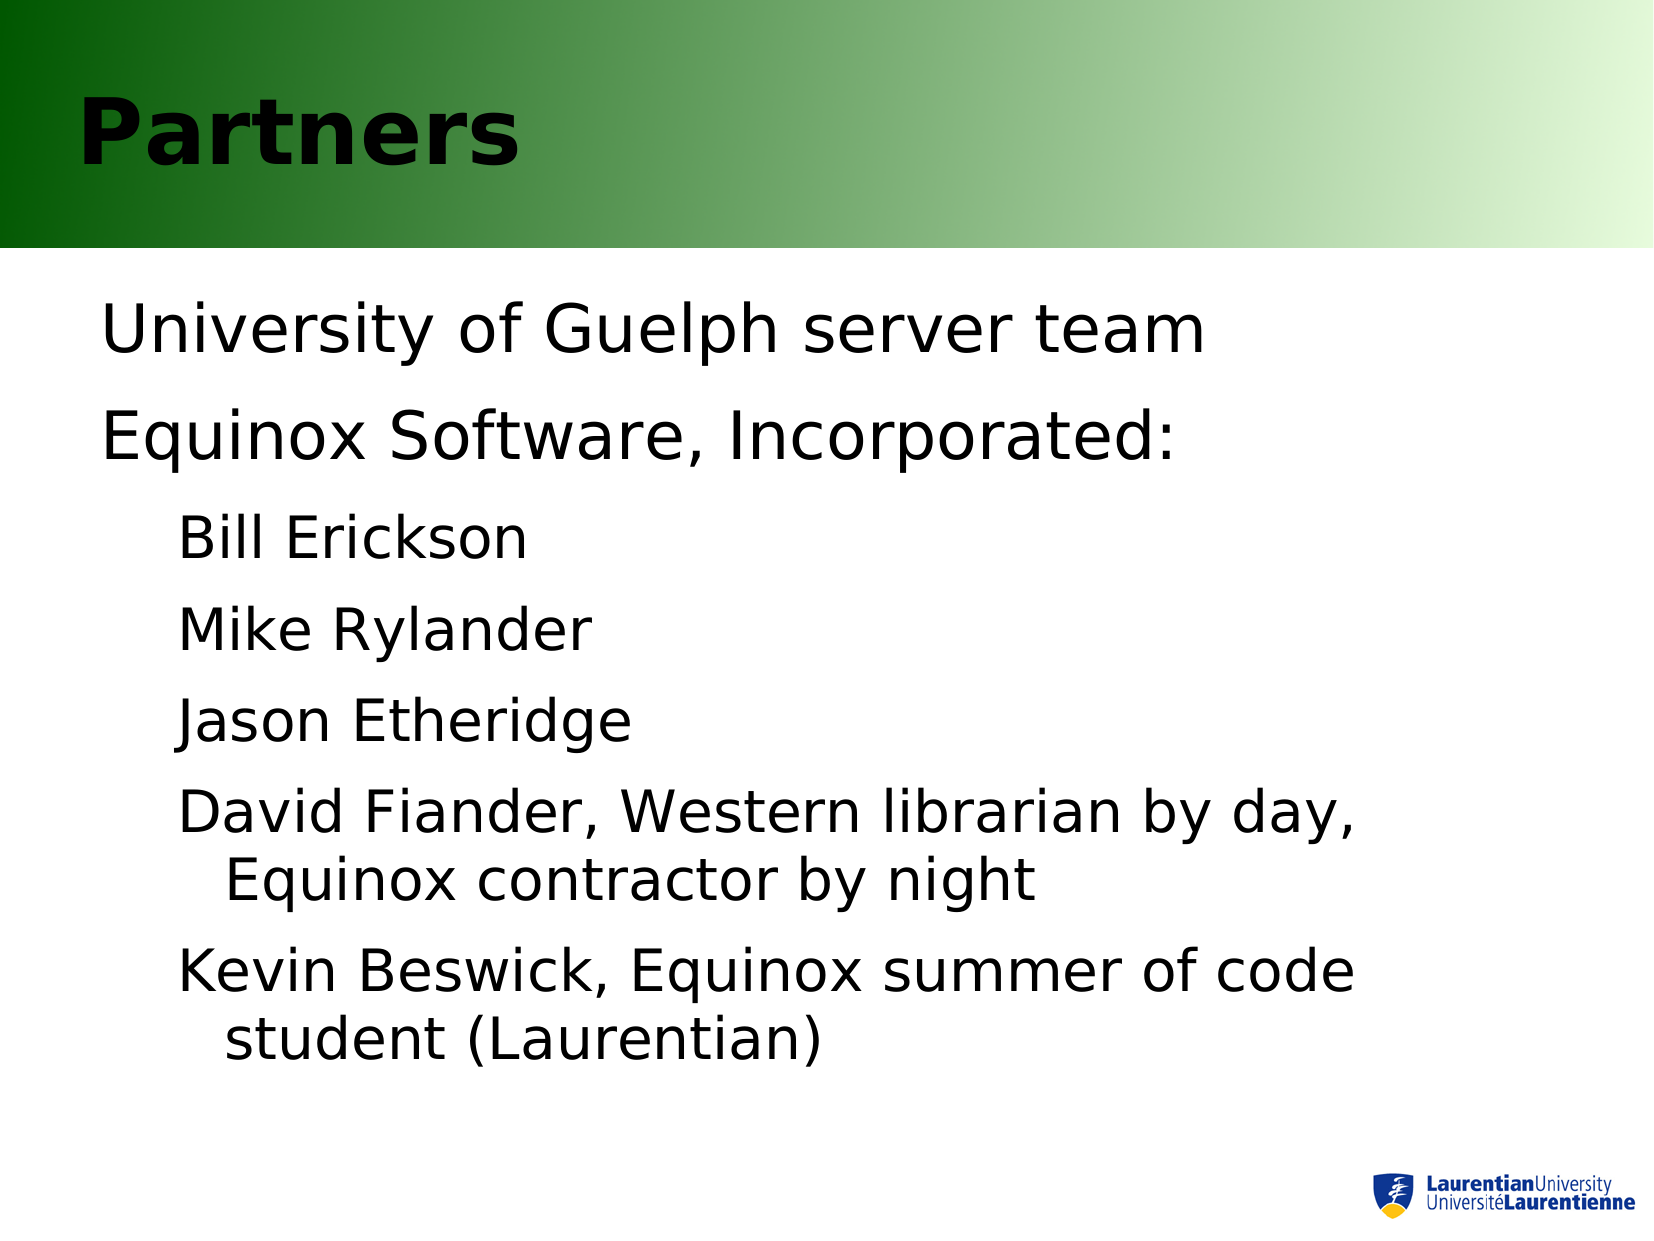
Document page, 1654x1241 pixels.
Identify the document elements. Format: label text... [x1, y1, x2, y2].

title Partners [76, 36, 1565, 229]
list University of Guelph server team Equinox Software, Incorporated: Bill Erickson Mike Rylander Jason Etheridge David Fiander, Western librarian by day, Equinox contractor by night Kevin Beswick, Equinox summer of code student (Laurentian) [82, 290, 1571, 1094]
picture [0, 0, 1654, 248]
picture [1353, 1153, 1654, 1238]
